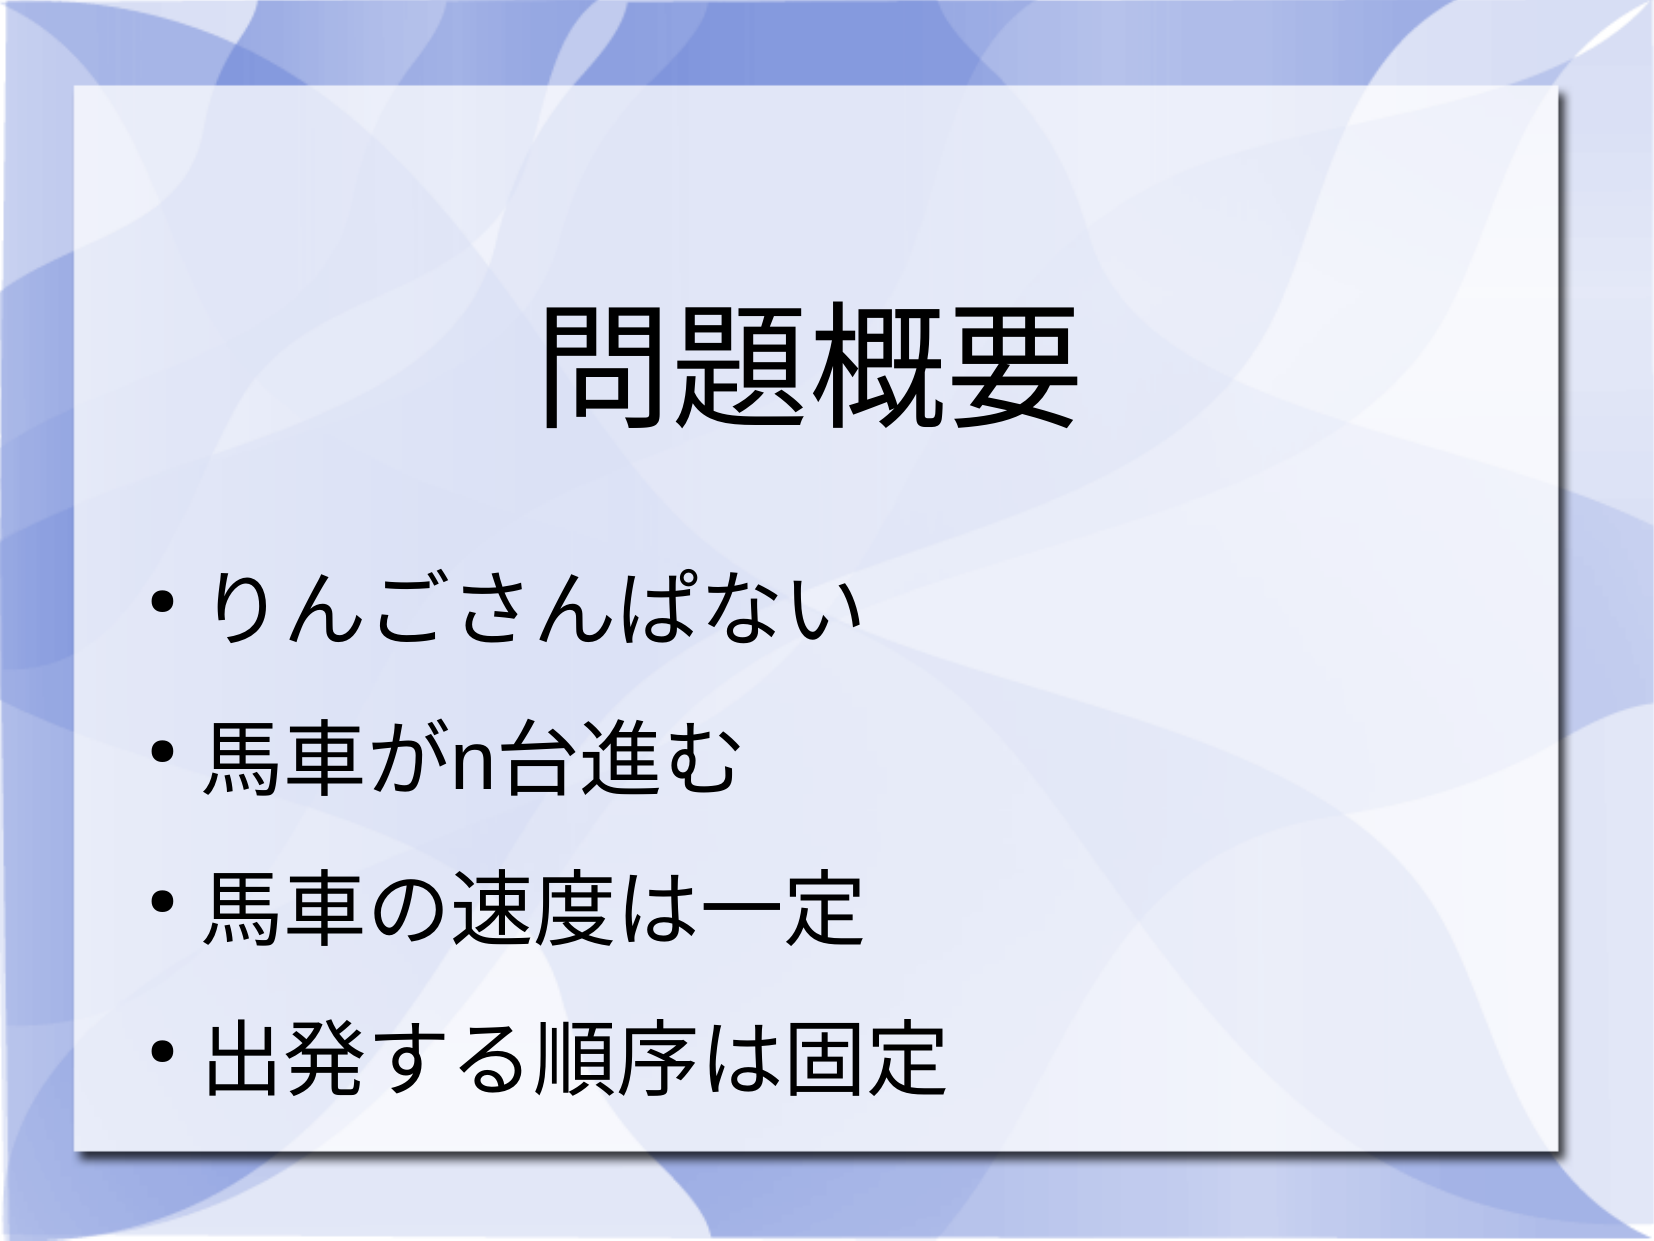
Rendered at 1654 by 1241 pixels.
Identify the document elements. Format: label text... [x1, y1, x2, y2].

list りんごさんぱない 馬車がn台進む 馬車の速度は一定 出発する順序は固定 [129, 543, 1489, 1241]
picture [0, 0, 1654, 1241]
title 問題概要 [82, 253, 1536, 461]
